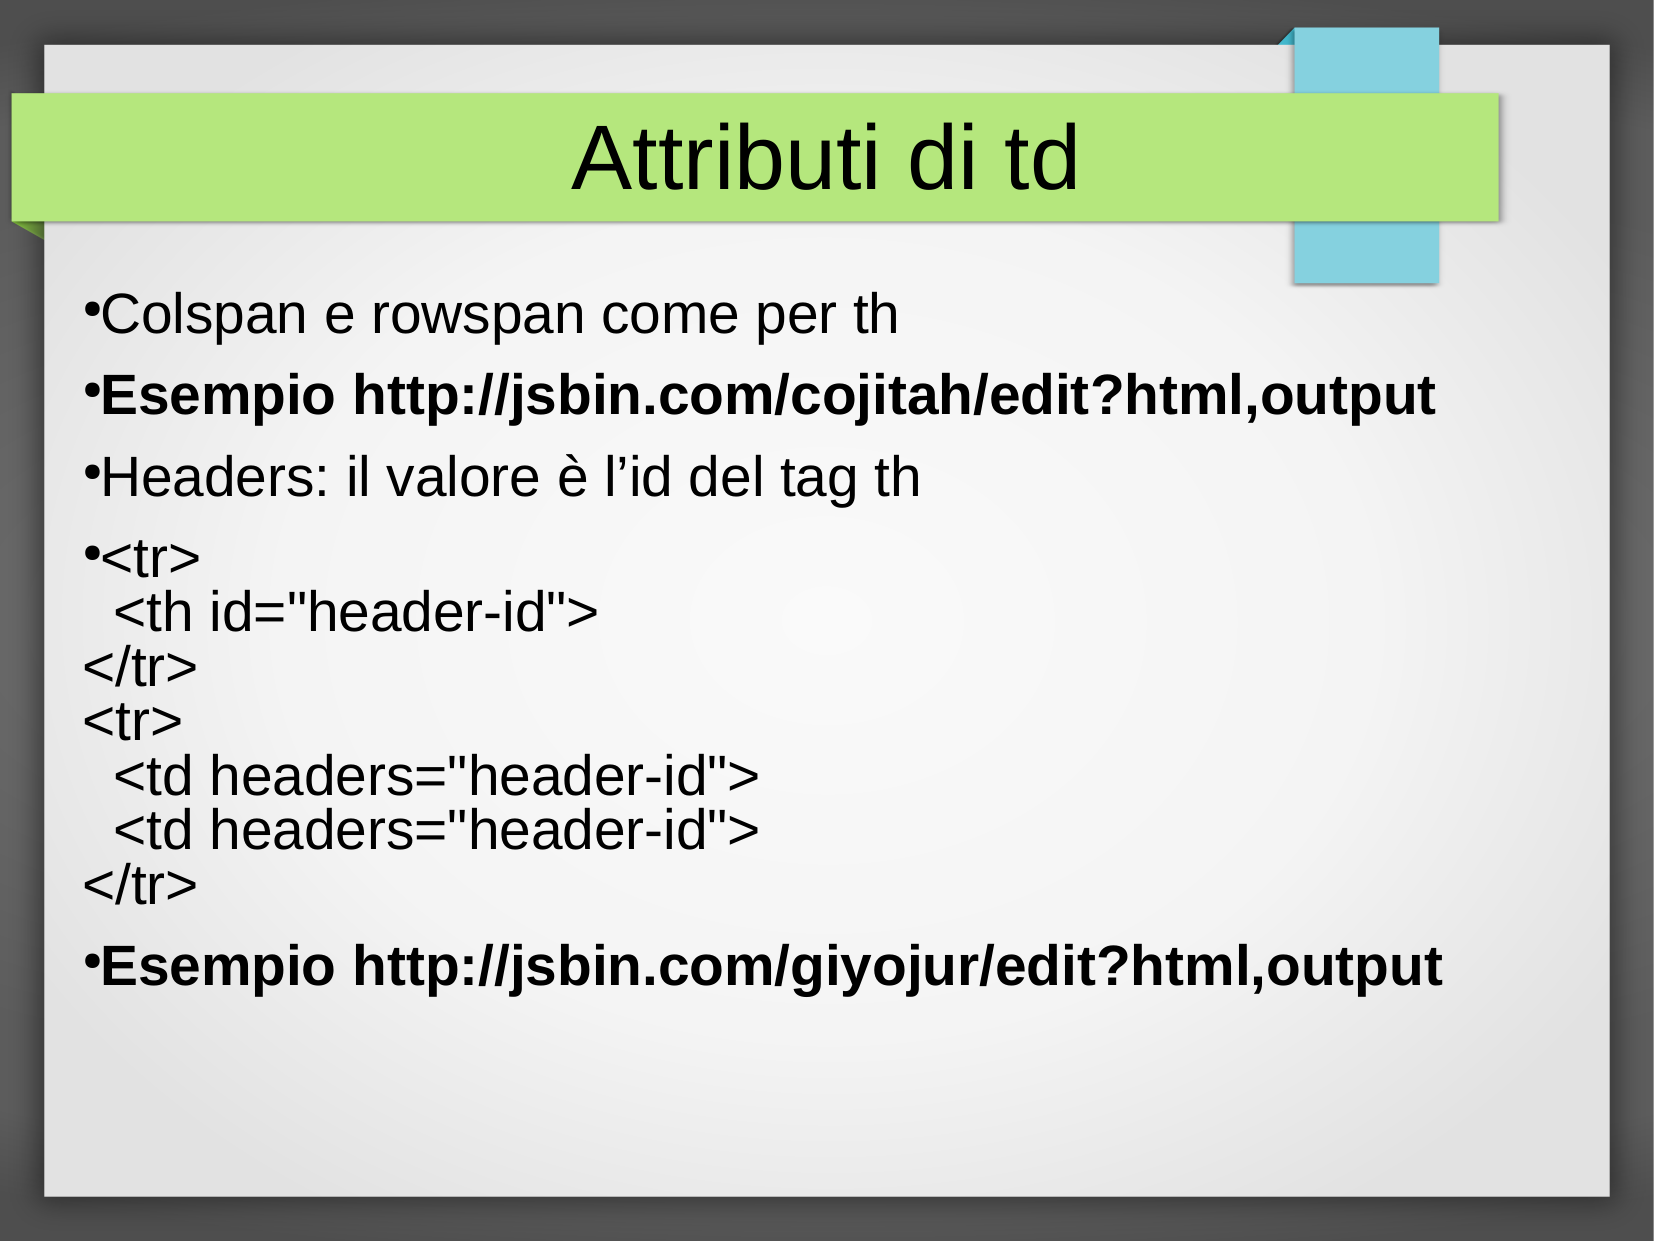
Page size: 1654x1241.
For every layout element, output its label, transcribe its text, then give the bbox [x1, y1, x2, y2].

picture [0, 0, 1654, 1241]
list Colspan e rowspan come per th Esempio http://jsbin.com/cojitah/edit?html,output Headers: il valore è l’id del tag th <tr> <th id="header-id"> </tr> <tr> <td headers="header-id"> <td headers="header-id"> </tr> Esempio http://jsbin.com/giyojur/edit?html,output [82, 290, 1571, 1122]
title Attributi di td [82, 49, 1571, 257]
